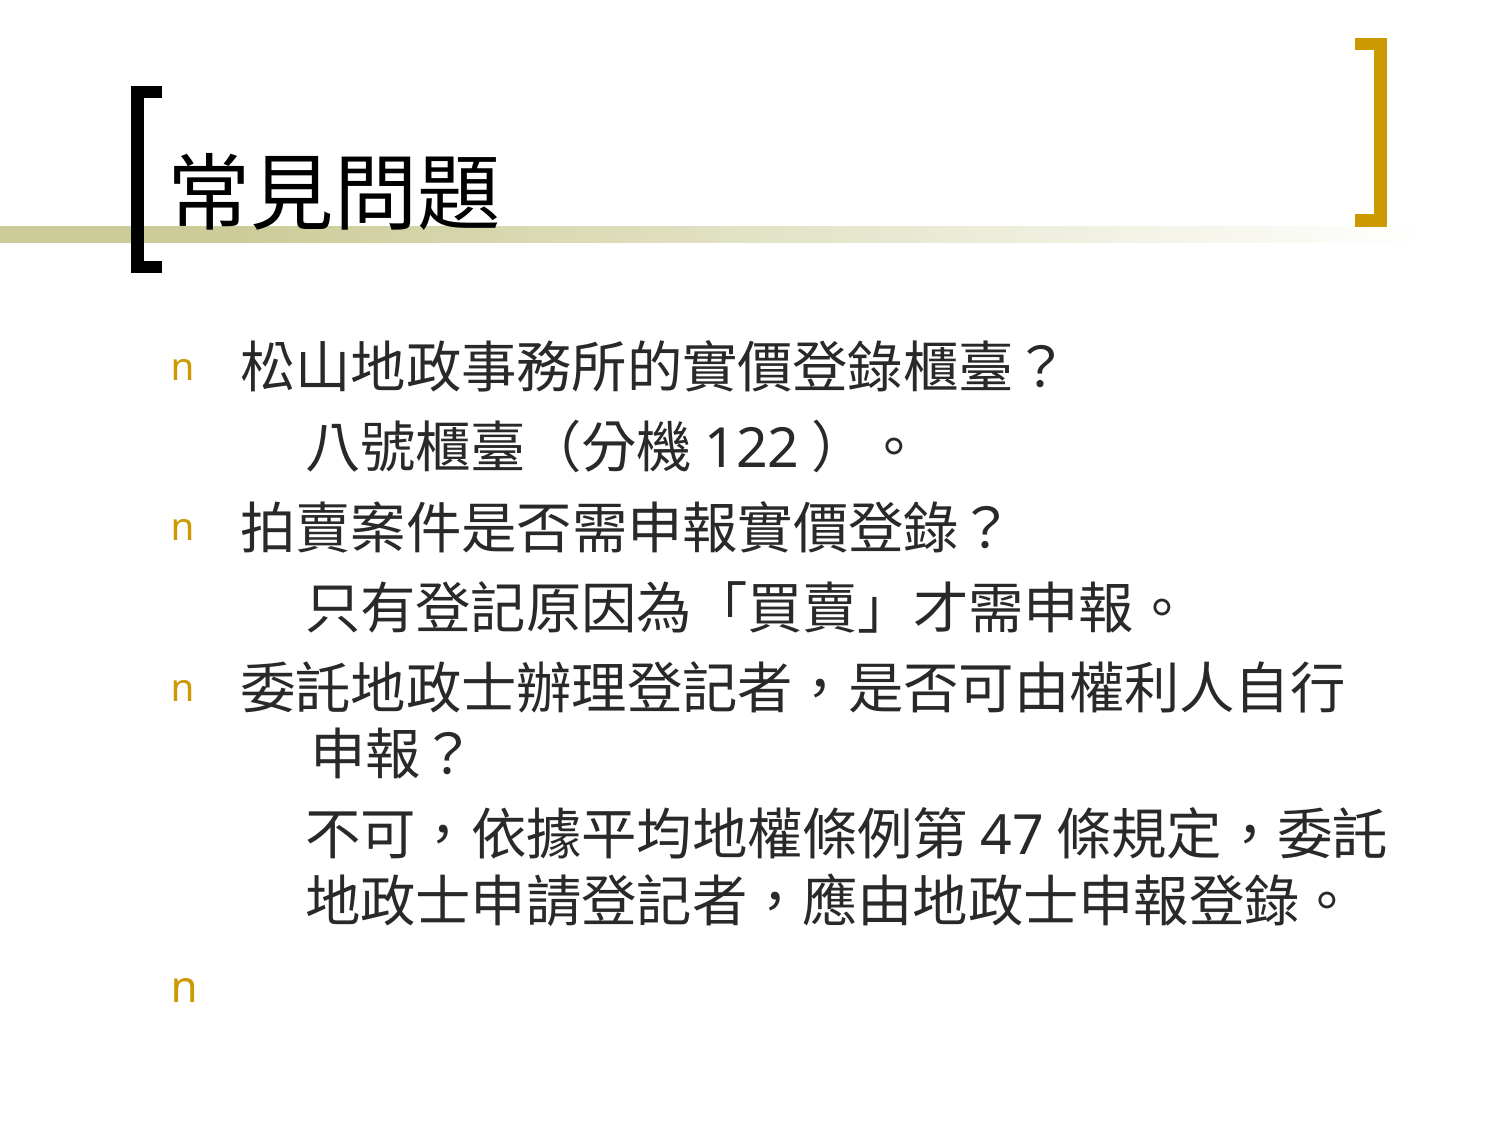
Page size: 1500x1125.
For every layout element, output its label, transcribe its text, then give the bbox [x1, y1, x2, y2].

list 松山地政事務所的實價登錄櫃臺？ 八號櫃臺（分機122）。 拍賣案件是否需申報實價登錄？ 只有登記原因為「買賣」才需申報。 委託地政士辦理登記者，是否可由權利人自行申報？ 不可，依據平均地權條例第47條規定，委託地政士申請登記者，應由地政士申報登錄。 [155, 324, 1413, 1000]
title 常見問題 [152, 15, 1328, 248]
